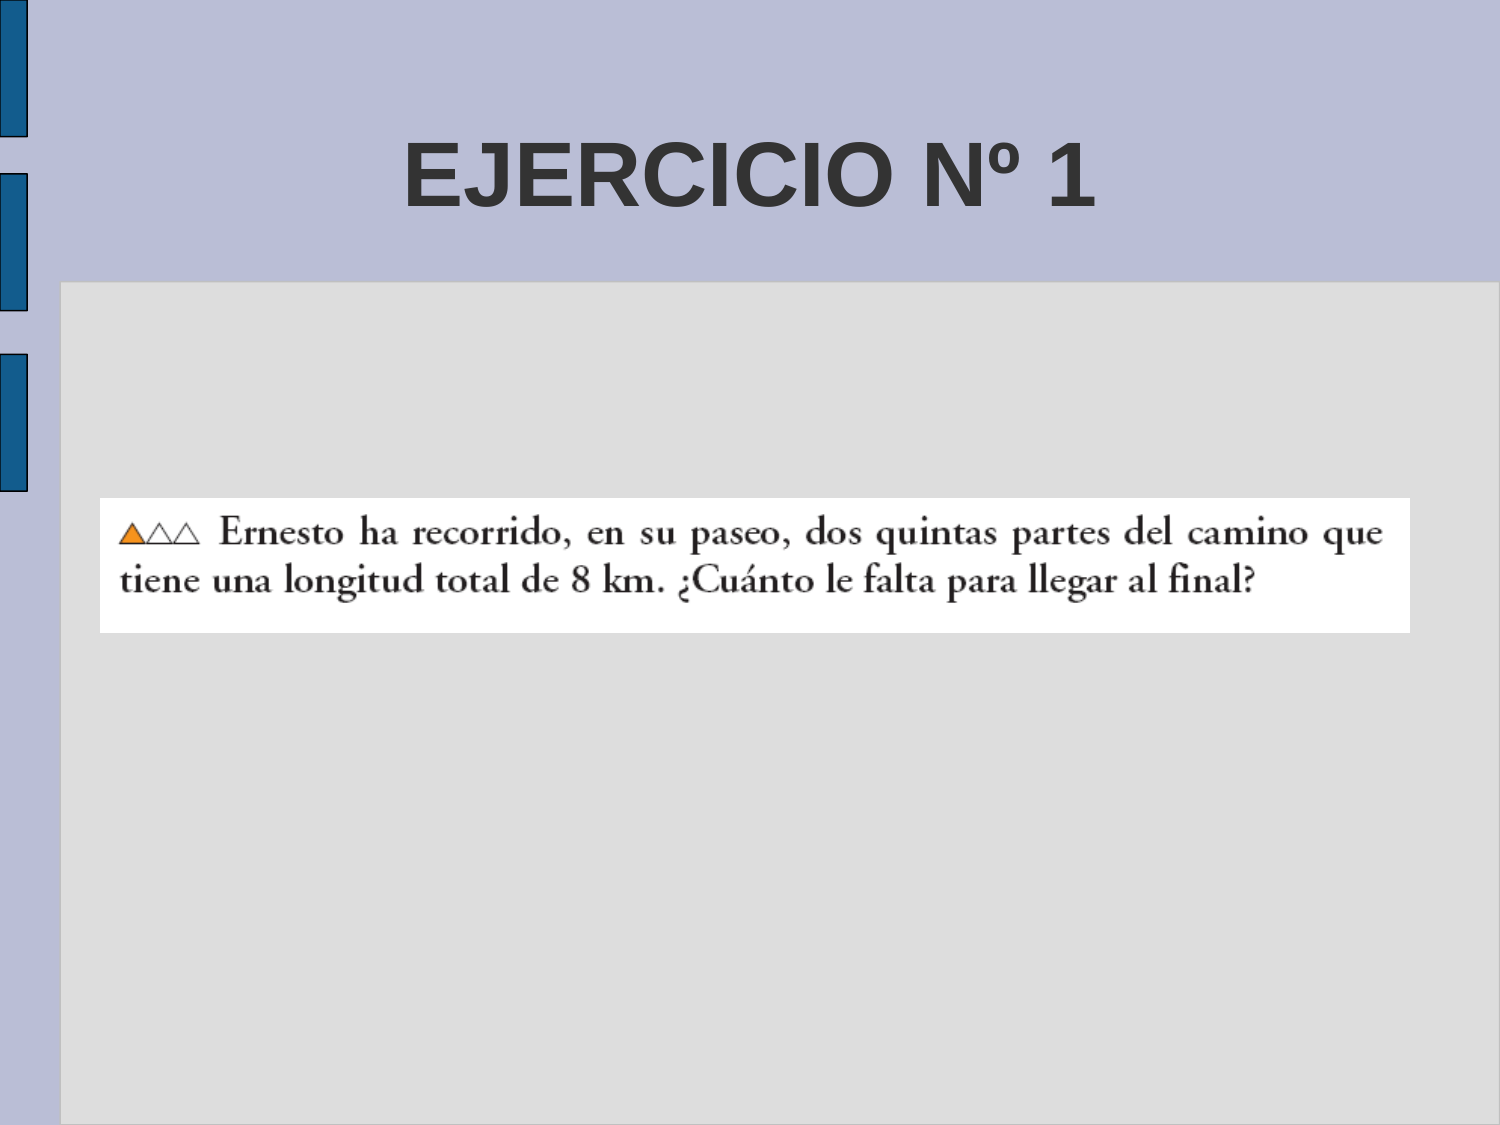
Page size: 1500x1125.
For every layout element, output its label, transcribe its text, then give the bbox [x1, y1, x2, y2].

title EJERCICIO Nº 1 [110, 80, 1391, 271]
picture [100, 498, 1410, 633]
